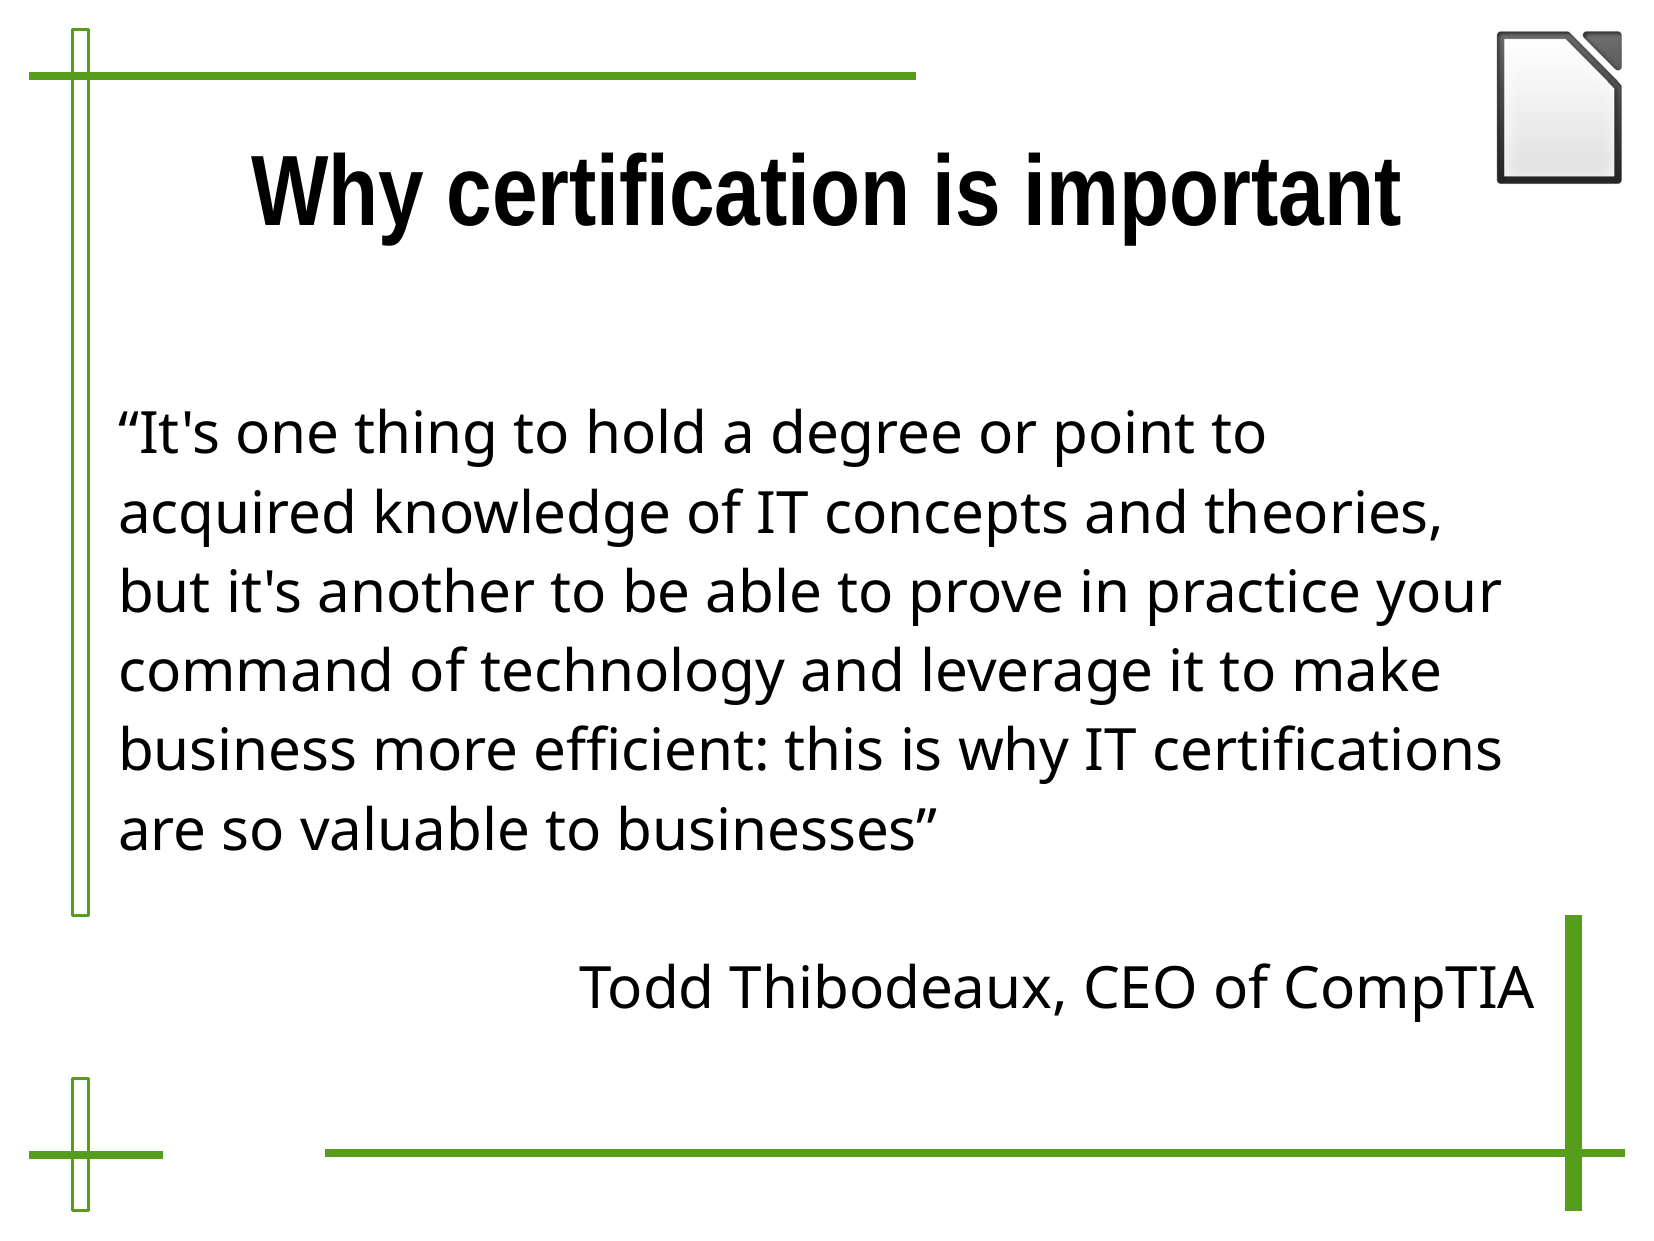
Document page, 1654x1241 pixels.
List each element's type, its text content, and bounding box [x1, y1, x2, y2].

subtitle “It's one thing to hold a degree or point to acquired knowledge of IT concepts and theories, but it's another to be able to prove in practice your command of technology and leverage it to make business more efficient: this is why IT certifications are so valuable to businesses” Todd Thibodeaux, CEO of CompTIA [118, 295, 1536, 1123]
picture [1494, 29, 1624, 186]
title Why certification is important [118, 118, 1536, 260]
